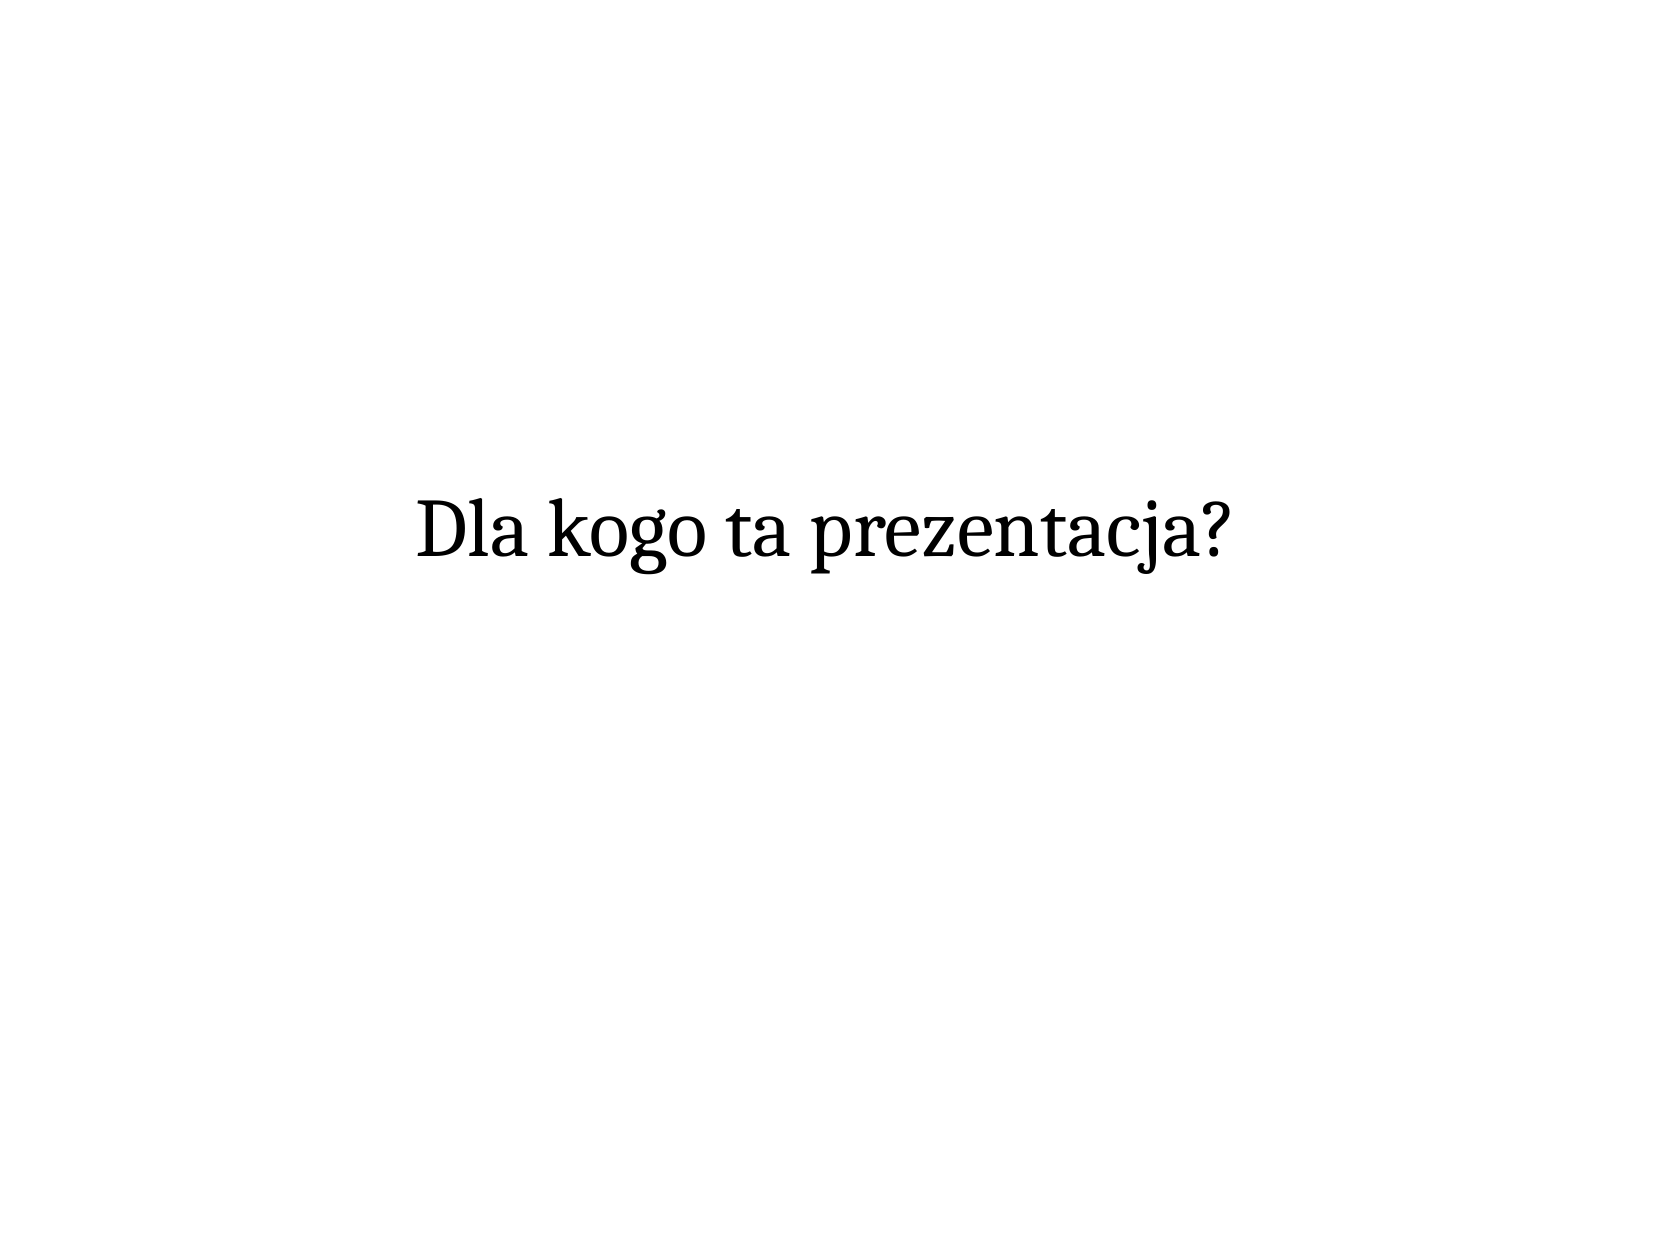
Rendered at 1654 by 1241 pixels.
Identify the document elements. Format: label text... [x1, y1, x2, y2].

subtitle Dla kogo ta prezentacja? [82, 49, 1571, 1010]
